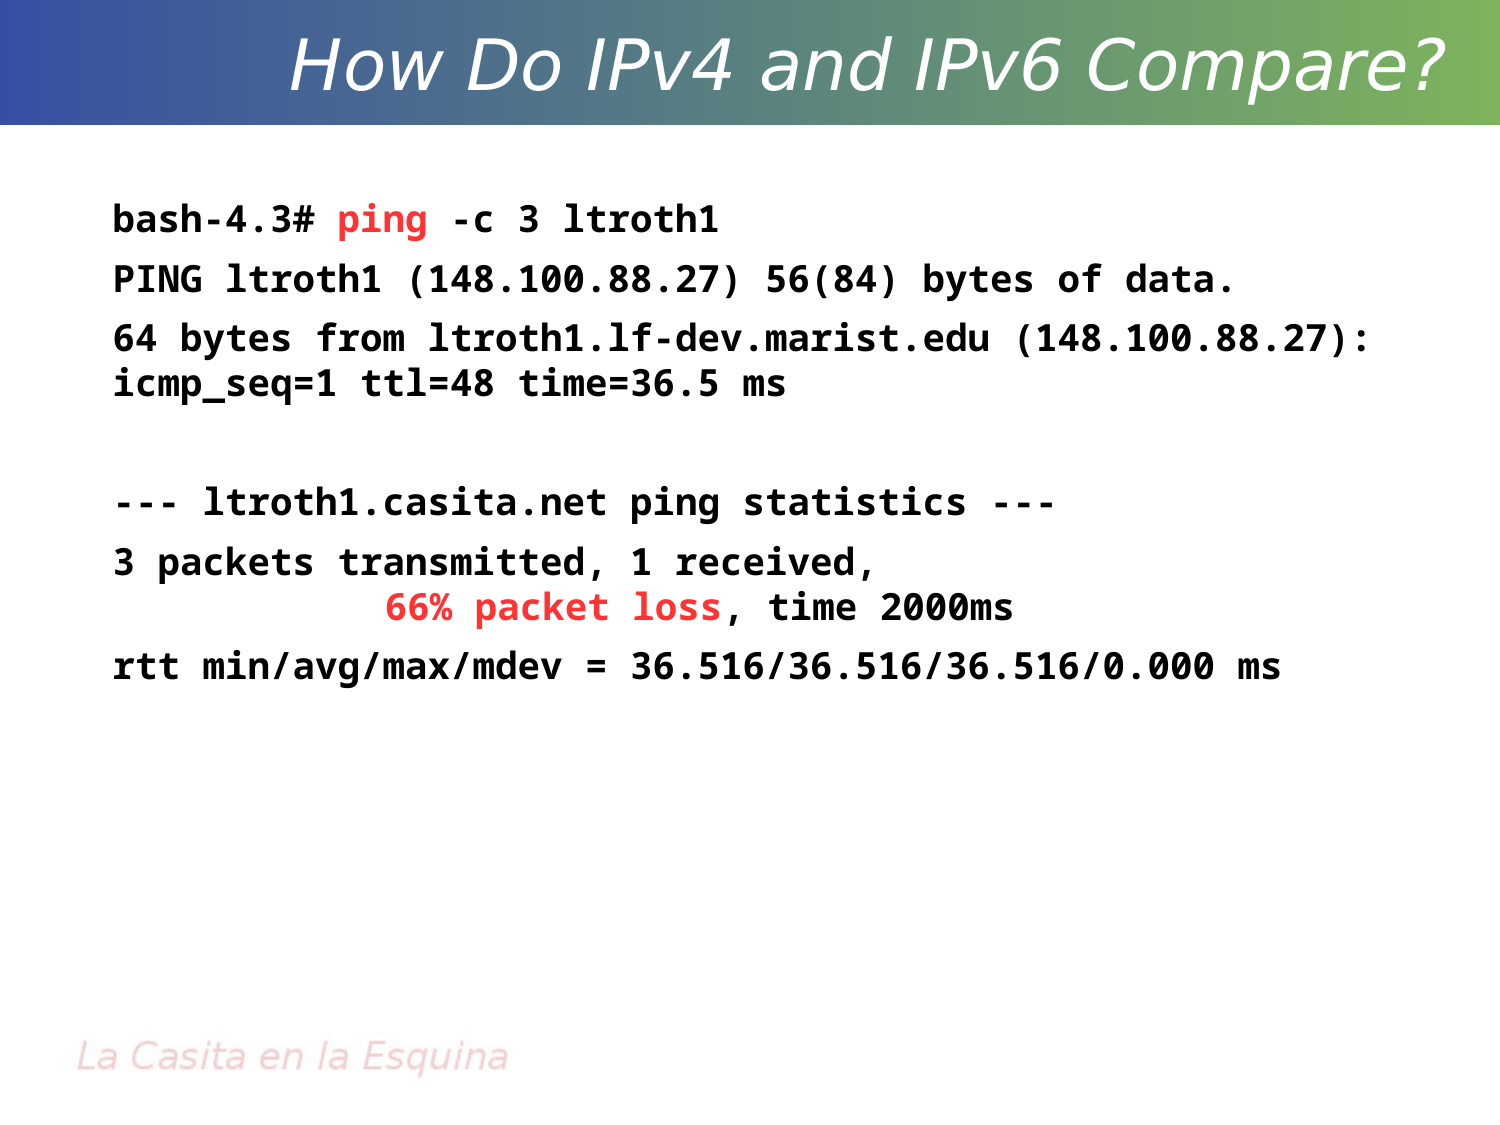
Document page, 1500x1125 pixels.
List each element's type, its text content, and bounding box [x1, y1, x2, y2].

title How Do IPv4 and IPv6 Compare? [62, 12, 1463, 113]
list bash-4.3# ping -c 3 ltroth1 PING ltroth1 (148.100.88.27) 56(84) bytes of data. 64 bytes from ltroth1.lf-dev.marist.edu (148.100.88.27): icmp_seq=1 ttl=48 time=36.5 ms --- ltroth1.casita.net ping statistics --- 3 packets transmitted, 1 received, 66% packet loss, time 2000ms rtt min/avg/max/mdev = 36.516/36.516/36.516/0.000 ms [70, 187, 1438, 874]
picture [45, 1019, 545, 1095]
